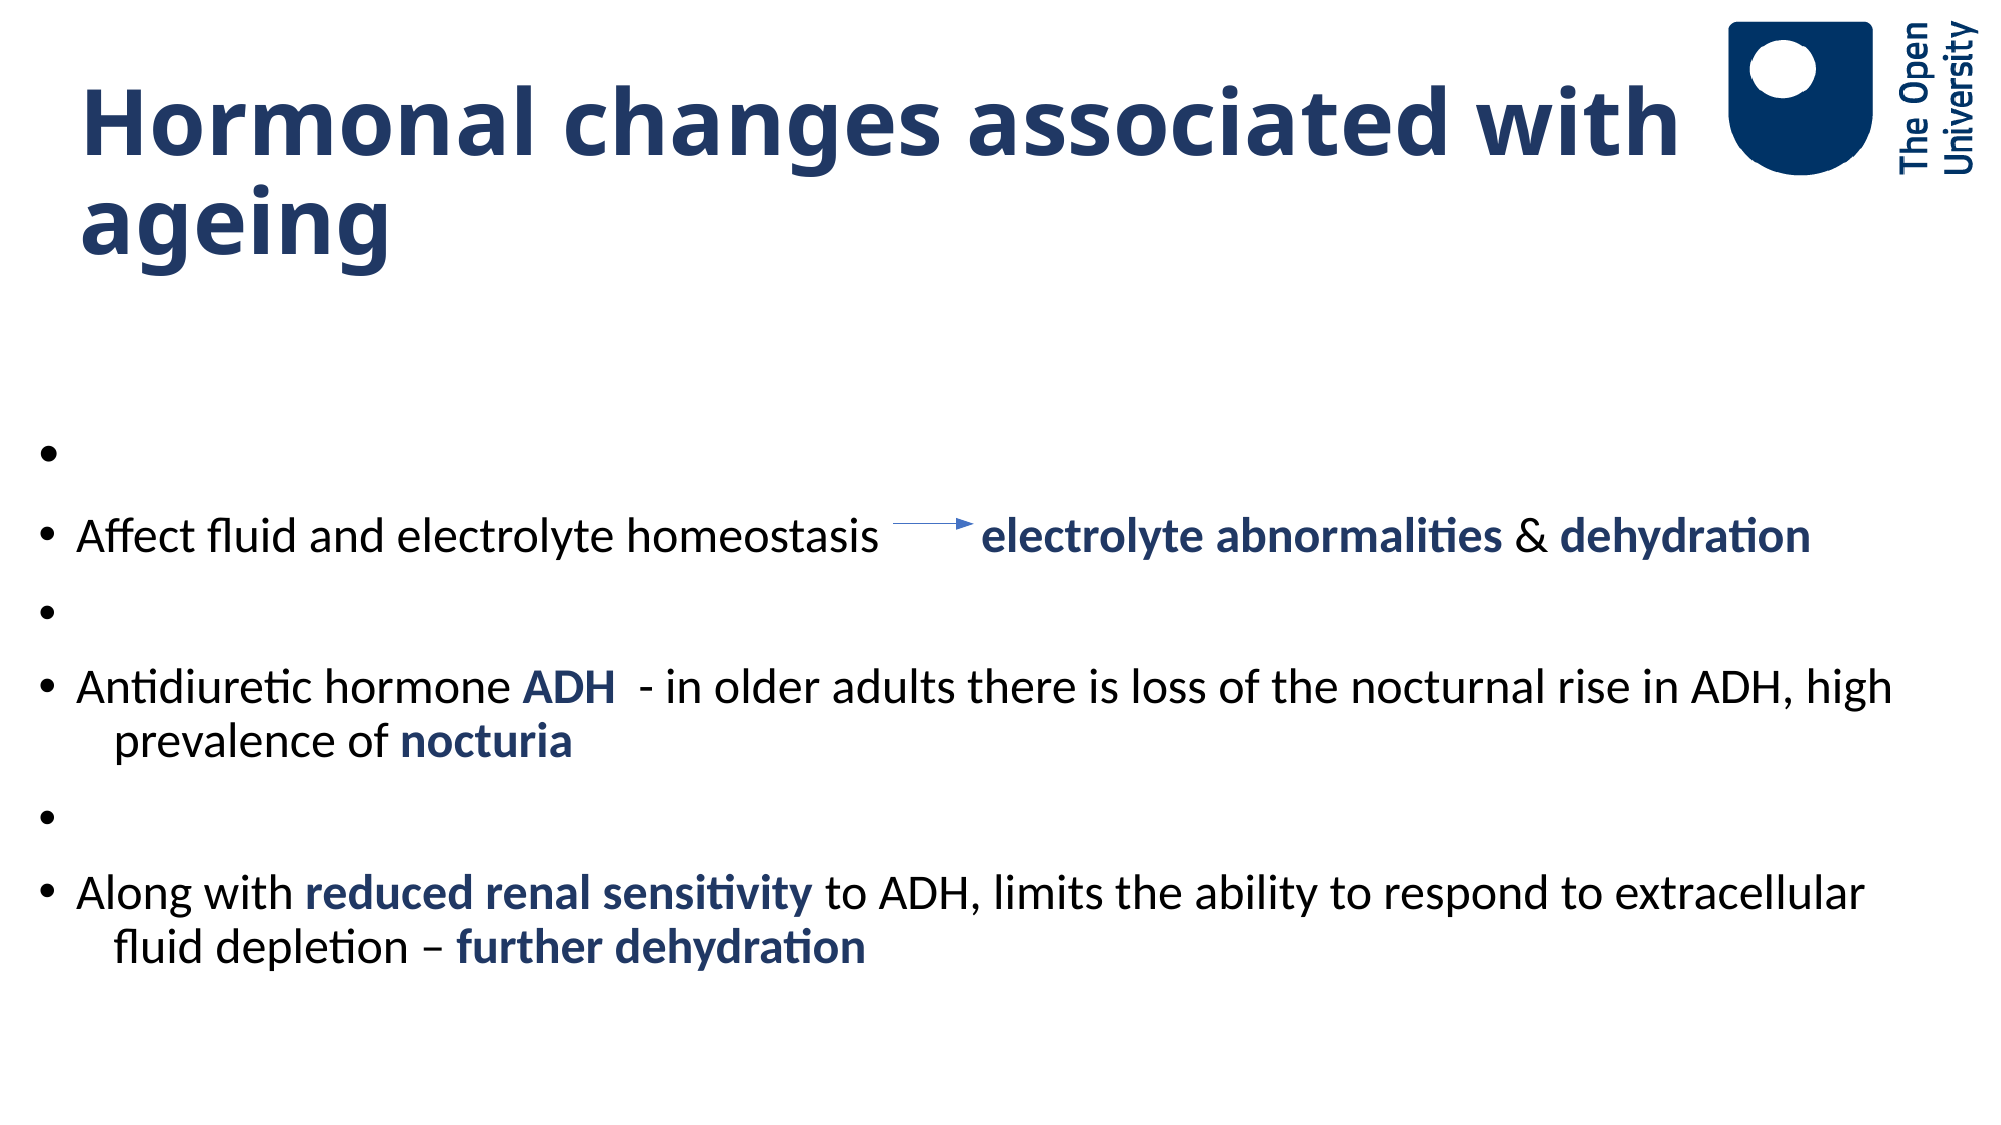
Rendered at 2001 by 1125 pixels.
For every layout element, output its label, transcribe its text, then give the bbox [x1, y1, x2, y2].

picture [1727, 18, 1981, 177]
title Hormonal changes associated with ageing [64, 66, 1790, 284]
list Affect fluid and electrolyte homeostasis electrolyte abnormalities & dehydration Antidiuretic hormone ADH - in older adults there is loss of the nocturnal rise in ADH, high prevalence of nocturia Along with reduced renal sensitivity to ADH, limits the ability to respond to extracellular fluid depletion – further dehydration [23, 411, 1981, 1125]
